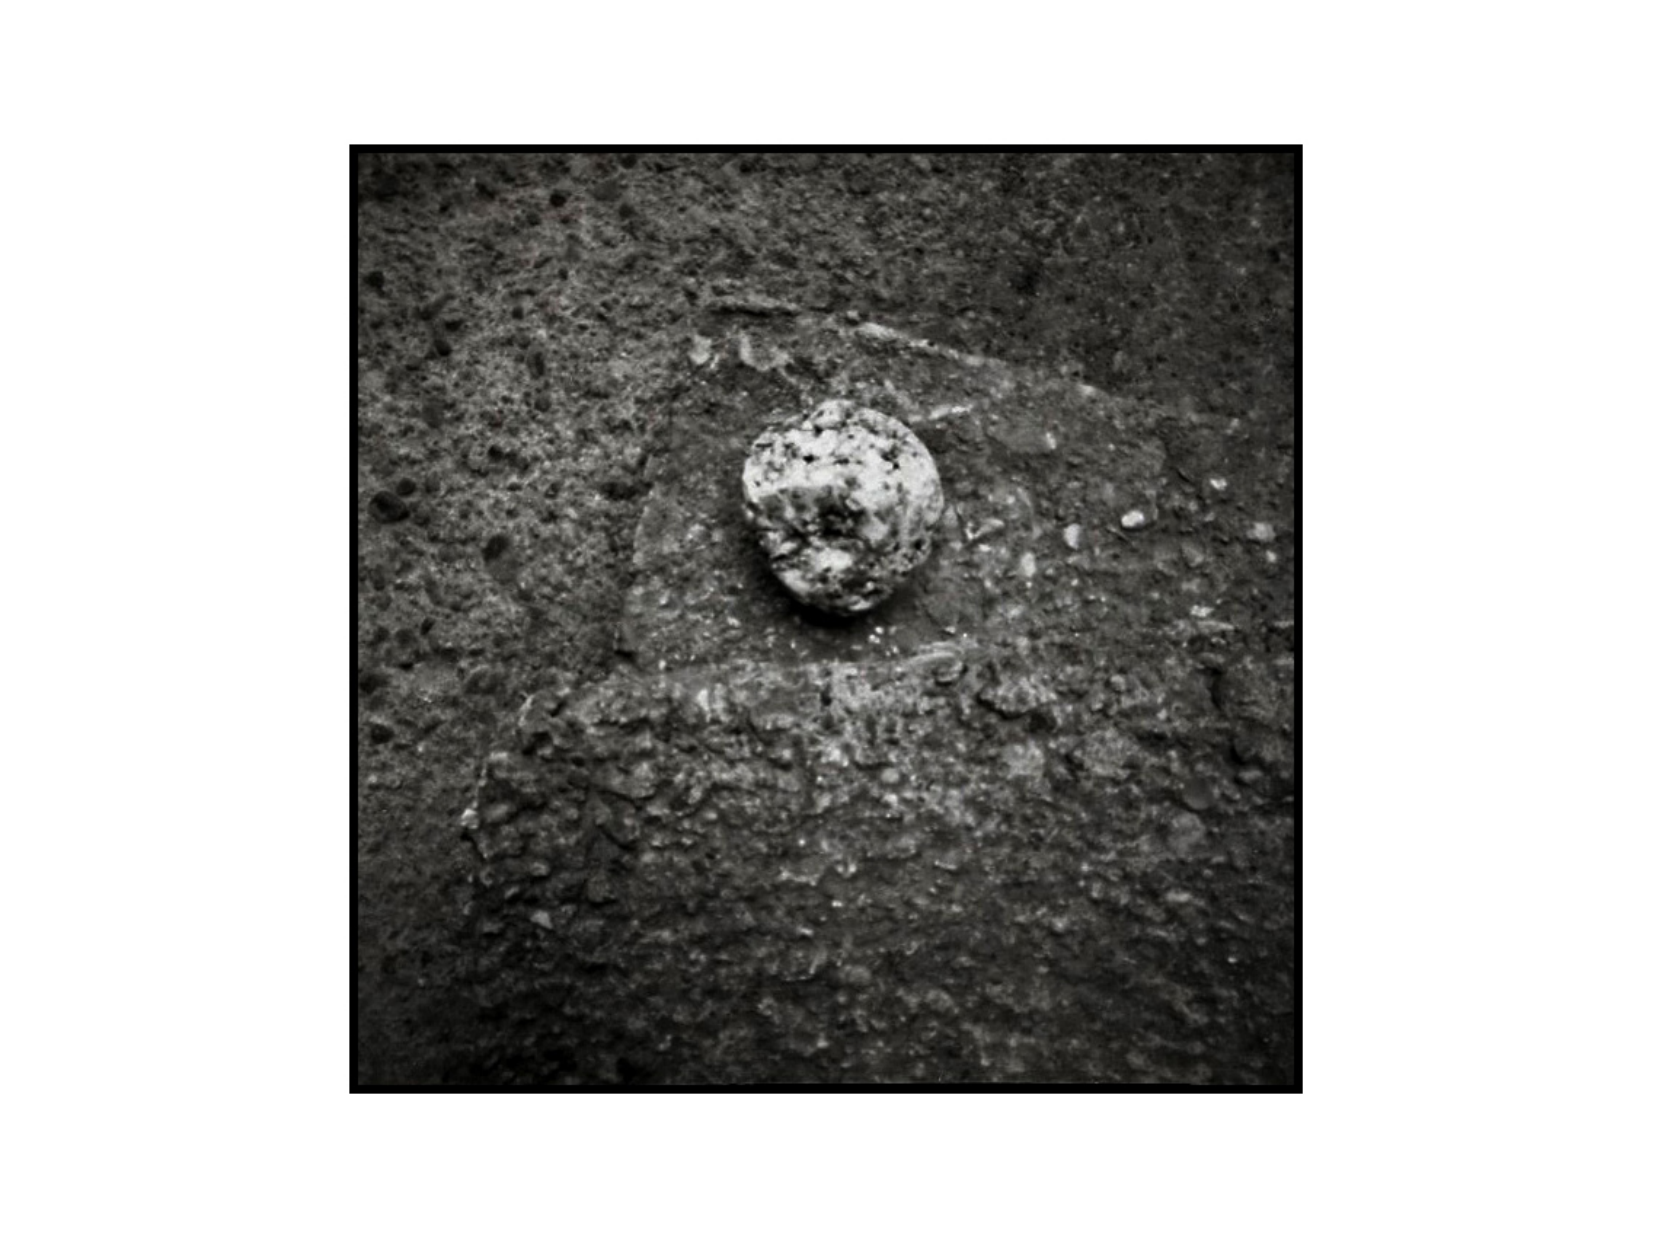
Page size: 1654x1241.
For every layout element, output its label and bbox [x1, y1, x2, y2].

picture [204, 0, 1450, 1241]
